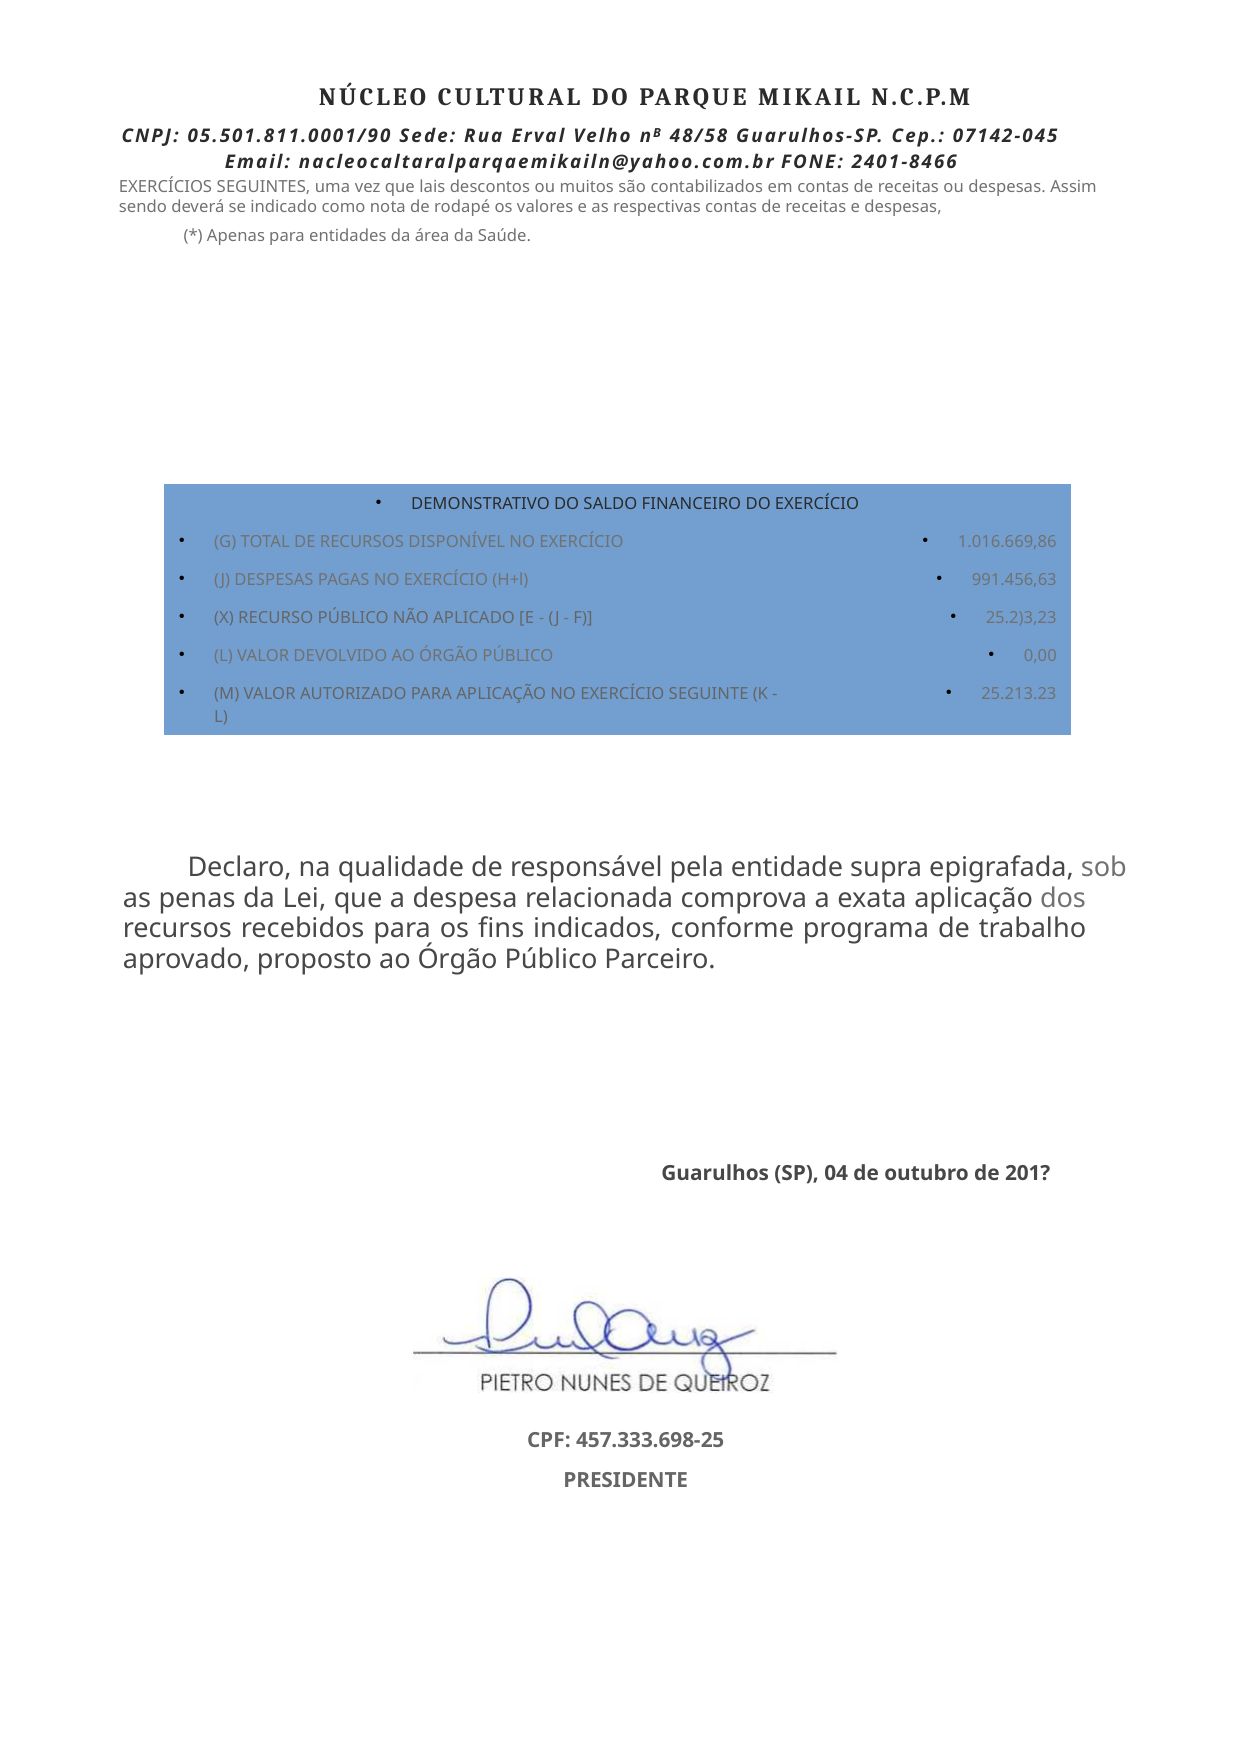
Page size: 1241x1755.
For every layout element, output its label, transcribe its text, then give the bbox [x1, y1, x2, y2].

picture [413, 1278, 837, 1393]
table_cell 991.456,63 [810, 560, 1071, 598]
table_cell (G) TOTAL DE RECURSOS DISPONÍVEL NO EXERCÍCIO [164, 522, 810, 560]
text_box NÚCLEO CULTURAL DO PARQUE MIKAIL N.C.P.M [119, 80, 1124, 107]
table_cell (J) DESPESAS PAGAS NO EXERCÍCIO (H+l) [164, 560, 810, 598]
table_cell 1.016.669,86 [810, 522, 1071, 560]
table_header DEMONSTRATIVO DO SALDO FINANCEIRO DO EXERCÍCIO [164, 484, 1071, 522]
table_cell 25.213.23 [810, 674, 1071, 735]
text_box CPF: 457.333.698-25 PRESIDENTE [517, 1411, 734, 1474]
table_cell 25.2)3,23 [810, 598, 1071, 636]
table_cell (L) VALOR DEVOLVIDO AO ÓRGÃO PÚBLICO [164, 636, 810, 674]
table_cell (X) RECURSO PÚBLICO NÃO APLICADO [E - (J - F)] [164, 598, 810, 636]
text_box Guarulhos (SP), 04 de outubro de 201? [661, 1160, 1127, 1187]
text_box Declaro, na qualidade de responsável pela entidade supra epigrafada, sob as penas da Lei, que a despesa relacionada comprova a exata aplicação dos recursos recebidos para os fins indicados, conforme programa de trabalho aprovado, proposto ao Órgão Público Parceiro. [123, 851, 1127, 973]
table_cell (M) VALOR AUTORIZADO PARA APLICAÇÃO NO EXERCÍCIO SEGUINTE (K - L) [164, 674, 810, 735]
text_box CNPJ: 05.501.811.0001/90 Sede: Rua Erval Velho nB 48/58 Guarulhos-SP. Cep.: 07142-045 Email: nacleocaltaralparqaemikailn@yahoo.com.br FONE: 2401-8466 EXERCÍCIOS SEGUINTES, uma vez que lais descontos ou muitos são contabilizados em contas de receitas ou despesas. Assim sendo deverá se indicado como nota de rodapé os valores e as respectivas contas de receitas e despesas, (*) Apenas para entidades da área da Saúde. [119, 118, 1124, 341]
table_cell 0,00 [810, 636, 1071, 674]
